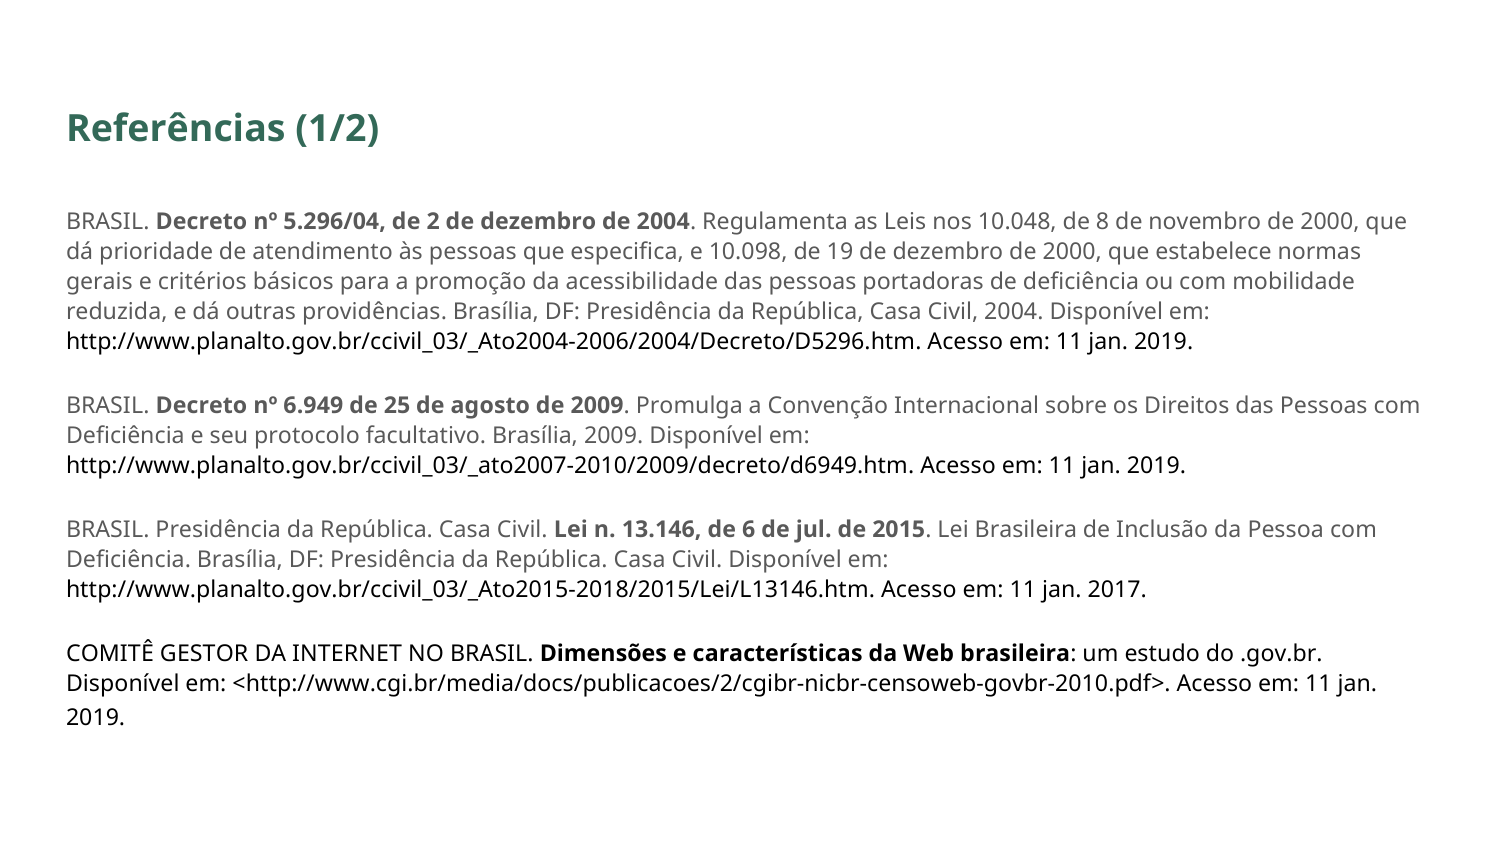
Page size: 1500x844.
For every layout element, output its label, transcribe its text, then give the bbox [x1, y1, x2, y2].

list BRASIL. Decreto nº 5.296/04, de 2 de dezembro de 2004. Regulamenta as Leis nos 10.048, de 8 de novembro de 2000, que dá prioridade de atendimento às pessoas que especifica, e 10.098, de 19 de dezembro de 2000, que estabelece normas gerais e critérios básicos para a promoção da acessibilidade das pessoas portadoras de deficiência ou com mobilidade reduzida, e dá outras providências. Brasília, DF: Presidência da República, Casa Civil, 2004. Disponível em: http://www.planalto.gov.br/ccivil_03/_Ato2004-2006/2004/Decreto/D5296.htm. Acesso em: 11 jan. 2019. BRASIL. Decreto nº 6.949 de 25 de agosto de 2009. Promulga a Convenção Internacional sobre os Direitos das Pessoas com Deficiência e seu protocolo facultativo. Brasília, 2009. Disponível em: http://www.planalto.gov.br/ccivil_03/_ato2007-2010/2009/decreto/d6949.htm. Acesso em: 11 jan. 2019. BRASIL. Presidência da República. Casa Civil. Lei n. 13.146, de 6 de jul. de 2015. Lei Brasileira de Inclusão da Pessoa com Deficiência. Brasília, DF: Presidência da República. Casa Civil. Disponível em: http://www.planalto.gov.br/ccivil_03/_Ato2015-2018/2015/Lei/L13146.htm. Acesso em: 11 jan. 2017. COMITÊ GESTOR DA INTERNET NO BRASIL. Dimensões e características da Web brasileira: um estudo do .gov.br. Disponível em: <http://www.cgi.br/media/docs/publicacoes/2/cgibr-nicbr-censoweb-govbr-2010.pdf>. Acesso em: 11 jan. 2019. [51, 189, 1449, 750]
title Referências (1/2) [51, 85, 1449, 180]
